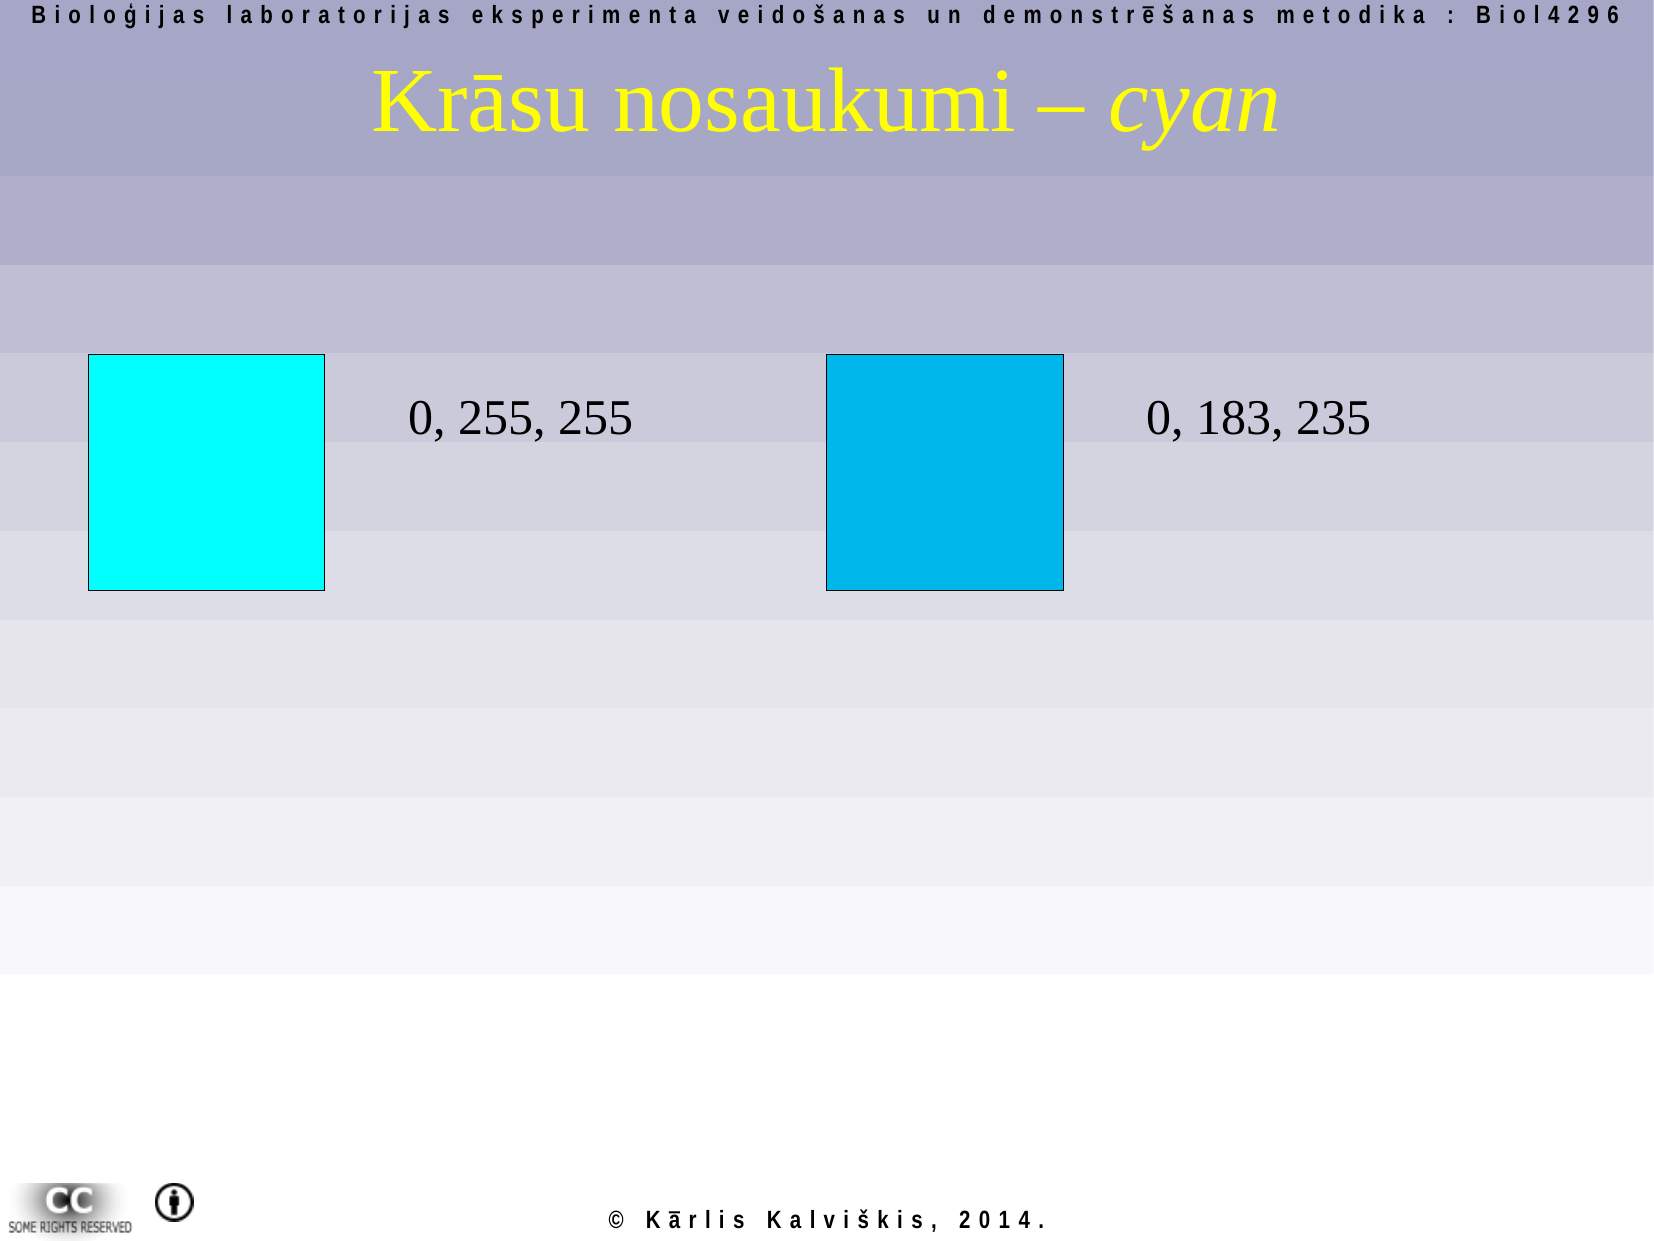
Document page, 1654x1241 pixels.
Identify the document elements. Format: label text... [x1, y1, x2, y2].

text_box [88, 354, 325, 591]
picture [0, 0, 1654, 1241]
text_box [826, 354, 1064, 591]
text_box 0, 255, 255 [408, 389, 634, 446]
title Krāsu nosaukumi – cyan [29, 49, 1625, 296]
text_box 0, 183, 235 [1146, 389, 1372, 446]
